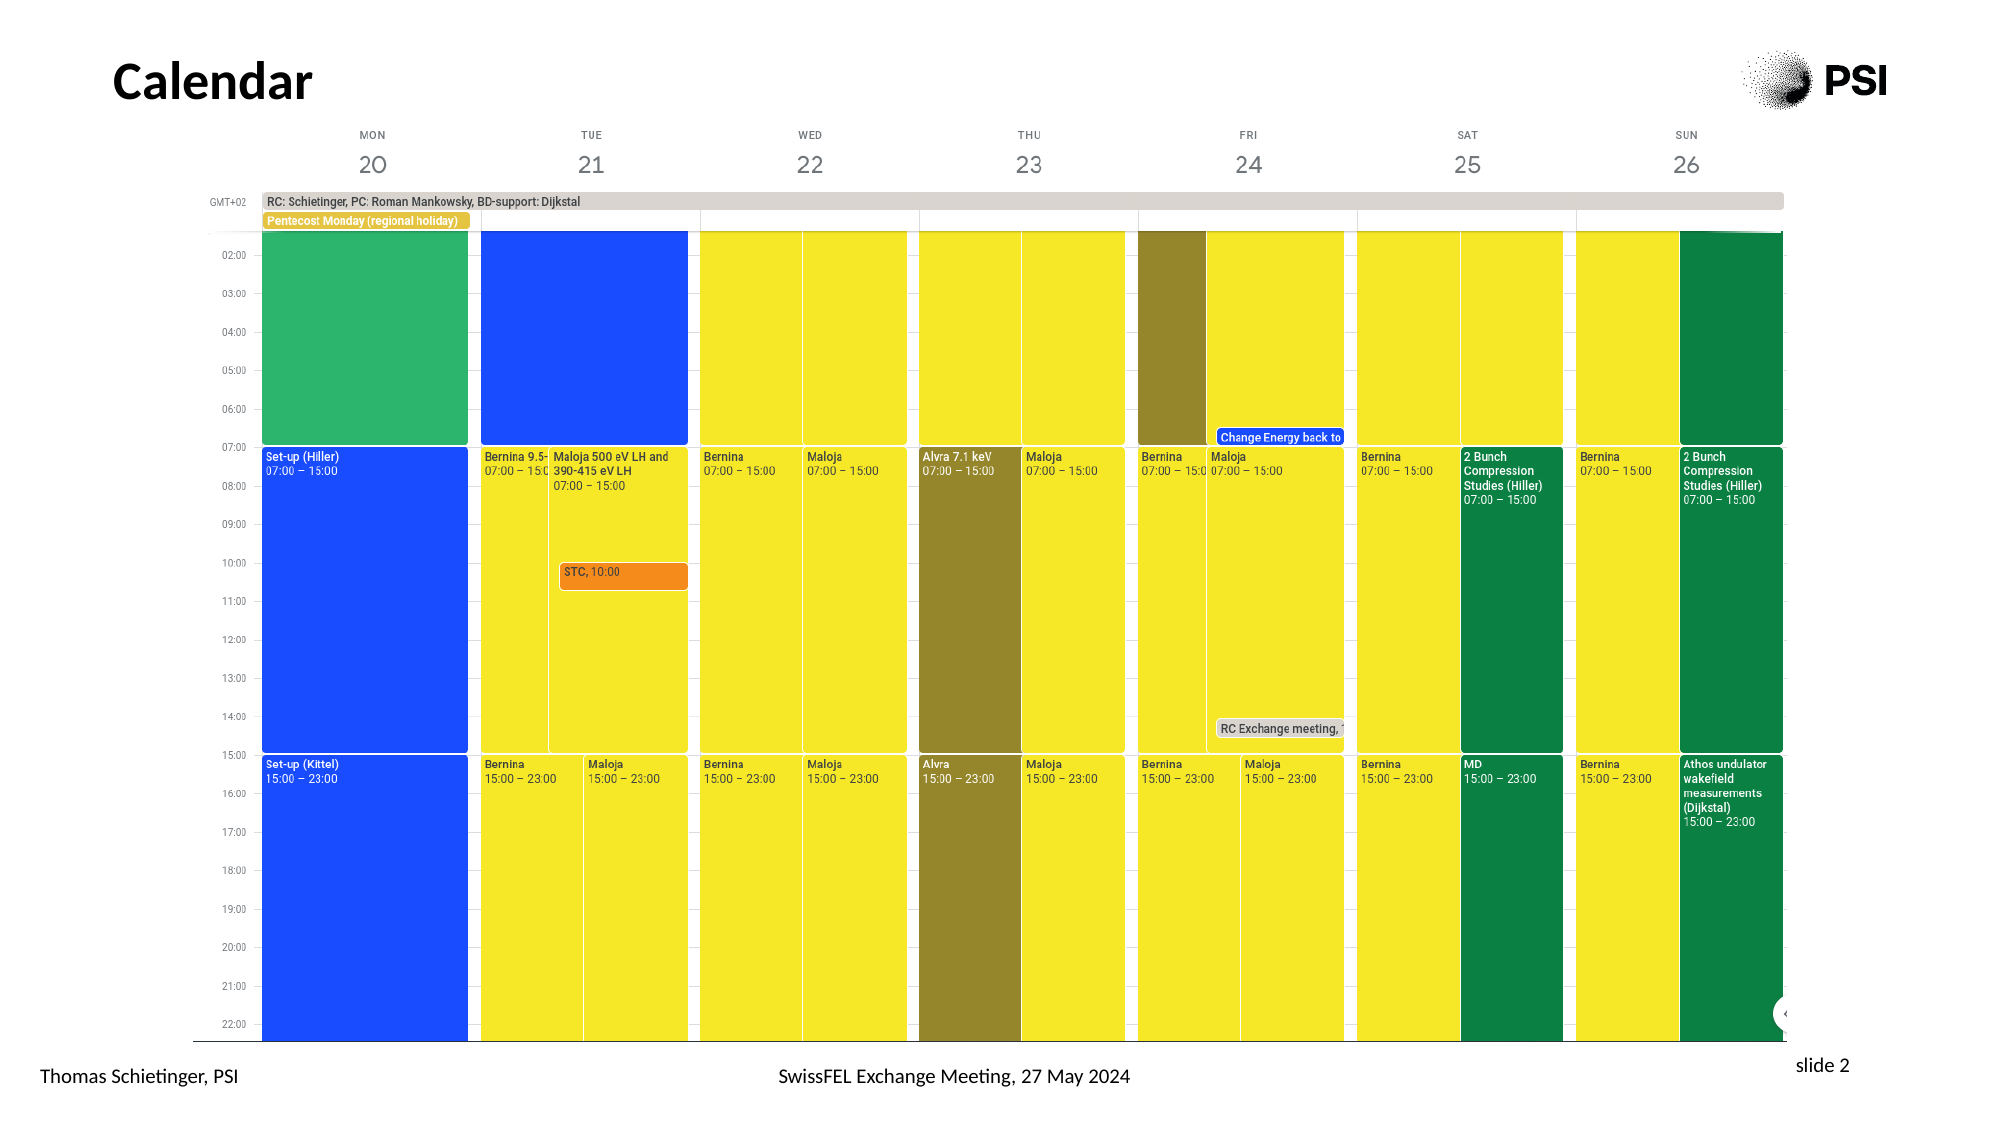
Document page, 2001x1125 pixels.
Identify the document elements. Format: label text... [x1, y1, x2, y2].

picture [193, 117, 1787, 1042]
title Calendar [114, 45, 1585, 118]
